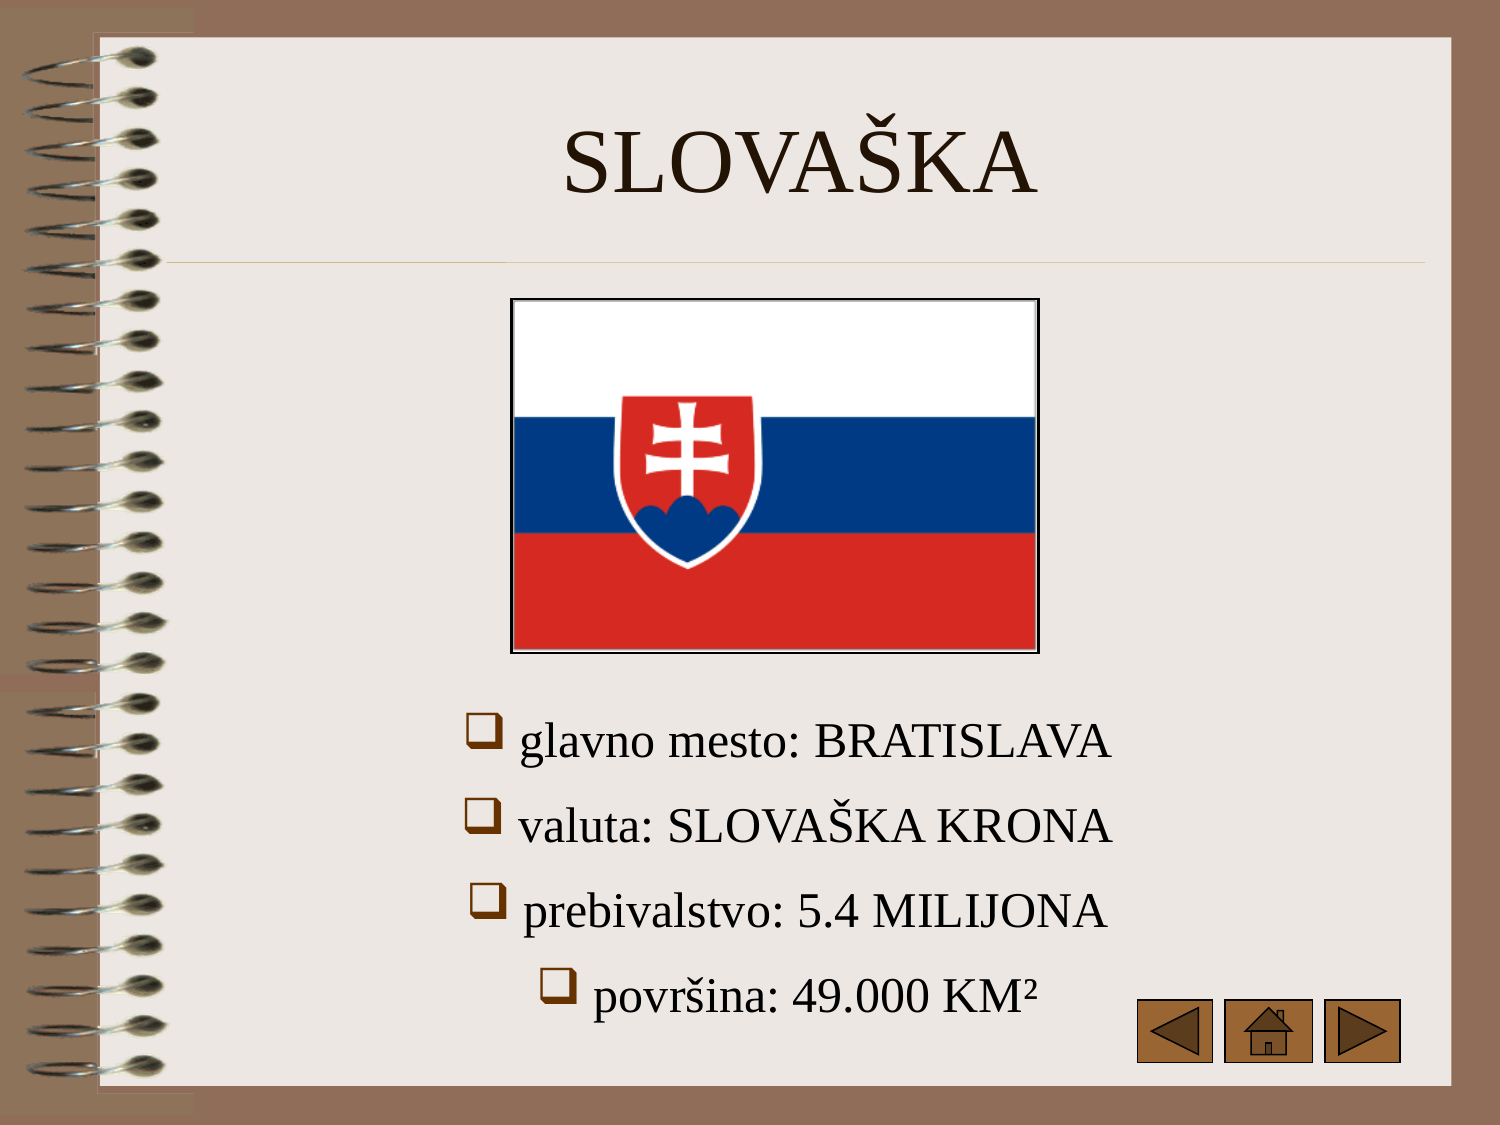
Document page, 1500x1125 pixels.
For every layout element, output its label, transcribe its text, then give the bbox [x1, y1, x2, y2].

text_box [1224, 999, 1313, 1063]
picture [0, 692, 194, 1115]
picture [512, 299, 1038, 652]
text_box glavno mesto: BRATISLAVA valuta: SLOVAŠKA KRONA prebivalstvo: 5.4 MILIJONA površina: 49.000 KM² [399, 699, 1175, 1030]
text_box [1324, 999, 1400, 1063]
title SLOVAŠKA [174, 62, 1425, 250]
text_box [1137, 999, 1213, 1063]
picture [0, 8, 194, 674]
